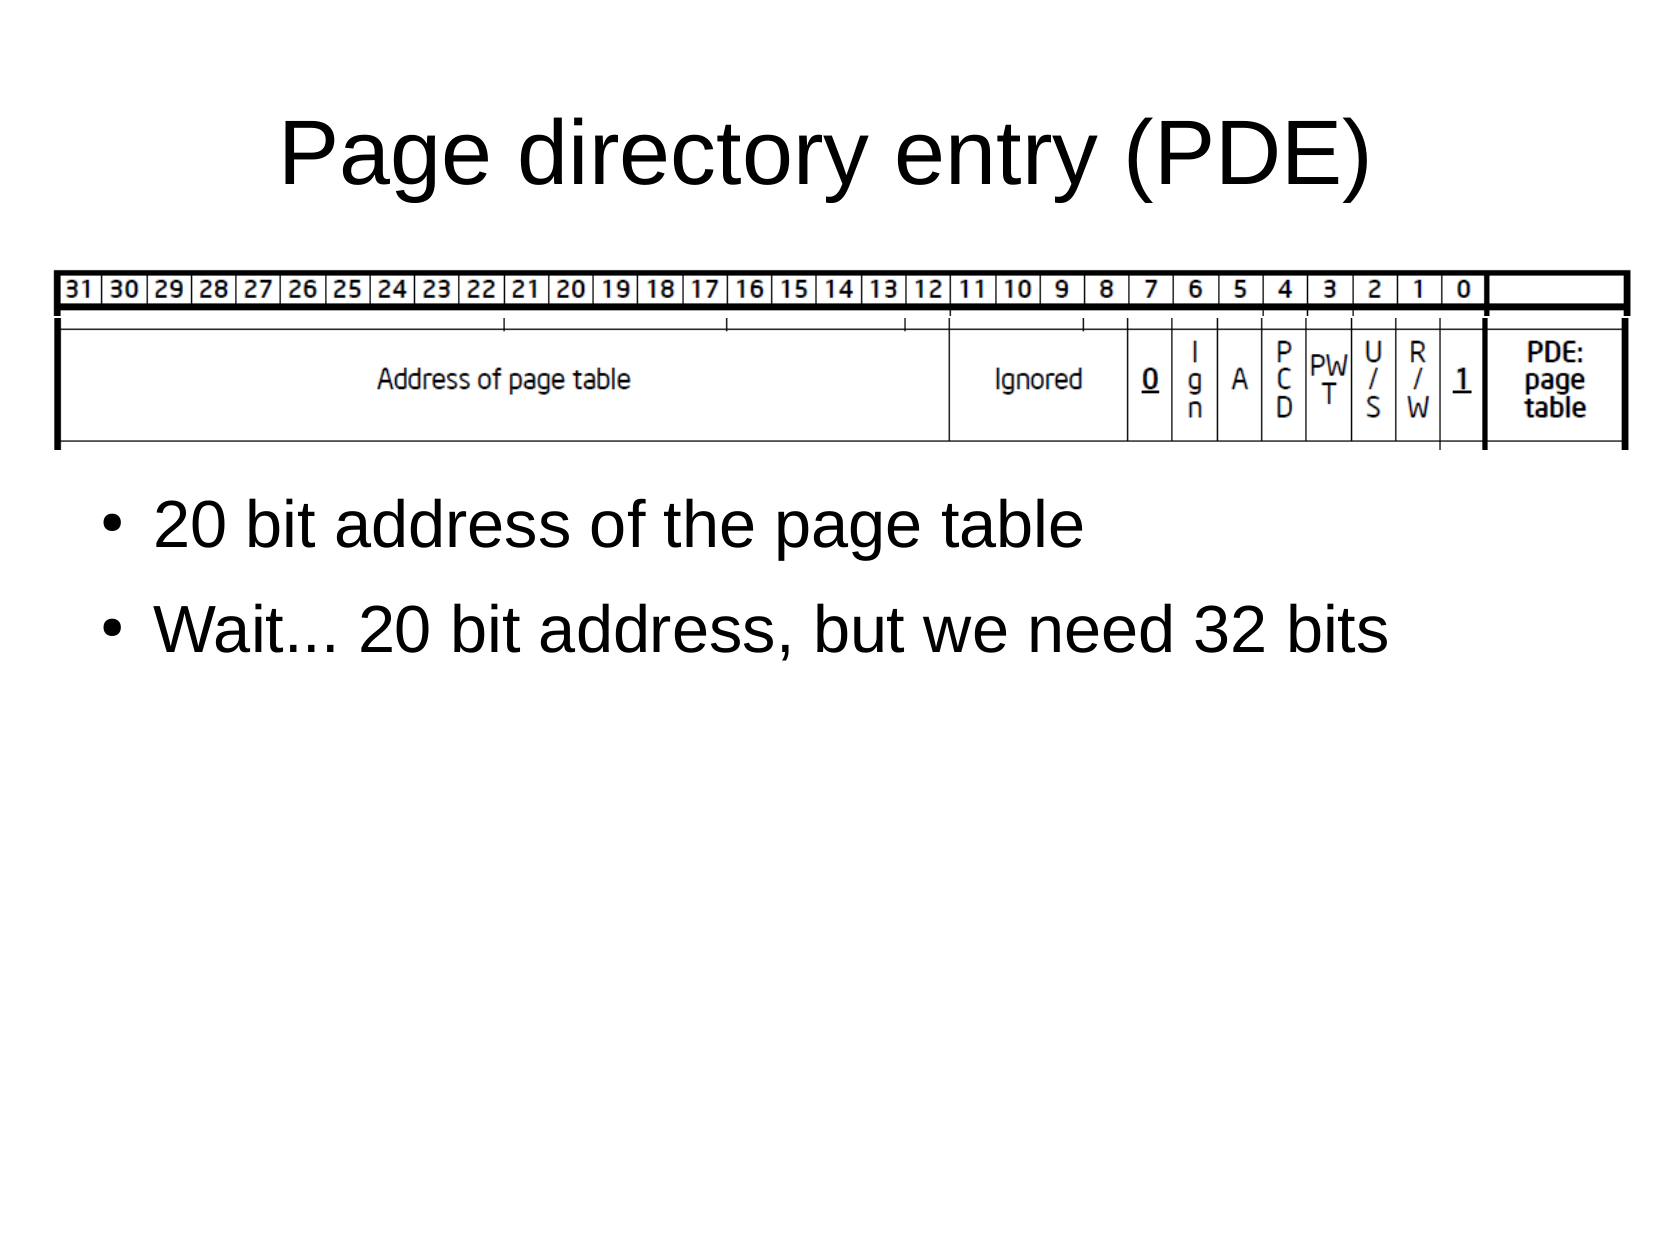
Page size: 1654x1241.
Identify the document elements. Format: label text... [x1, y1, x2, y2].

title Page directory entry (PDE) [82, 49, 1571, 257]
list 20 bit address of the page table Wait... 20 bit address, but we need 32 bits [82, 487, 1571, 1088]
picture [37, 318, 1642, 451]
picture [42, 262, 1636, 316]
